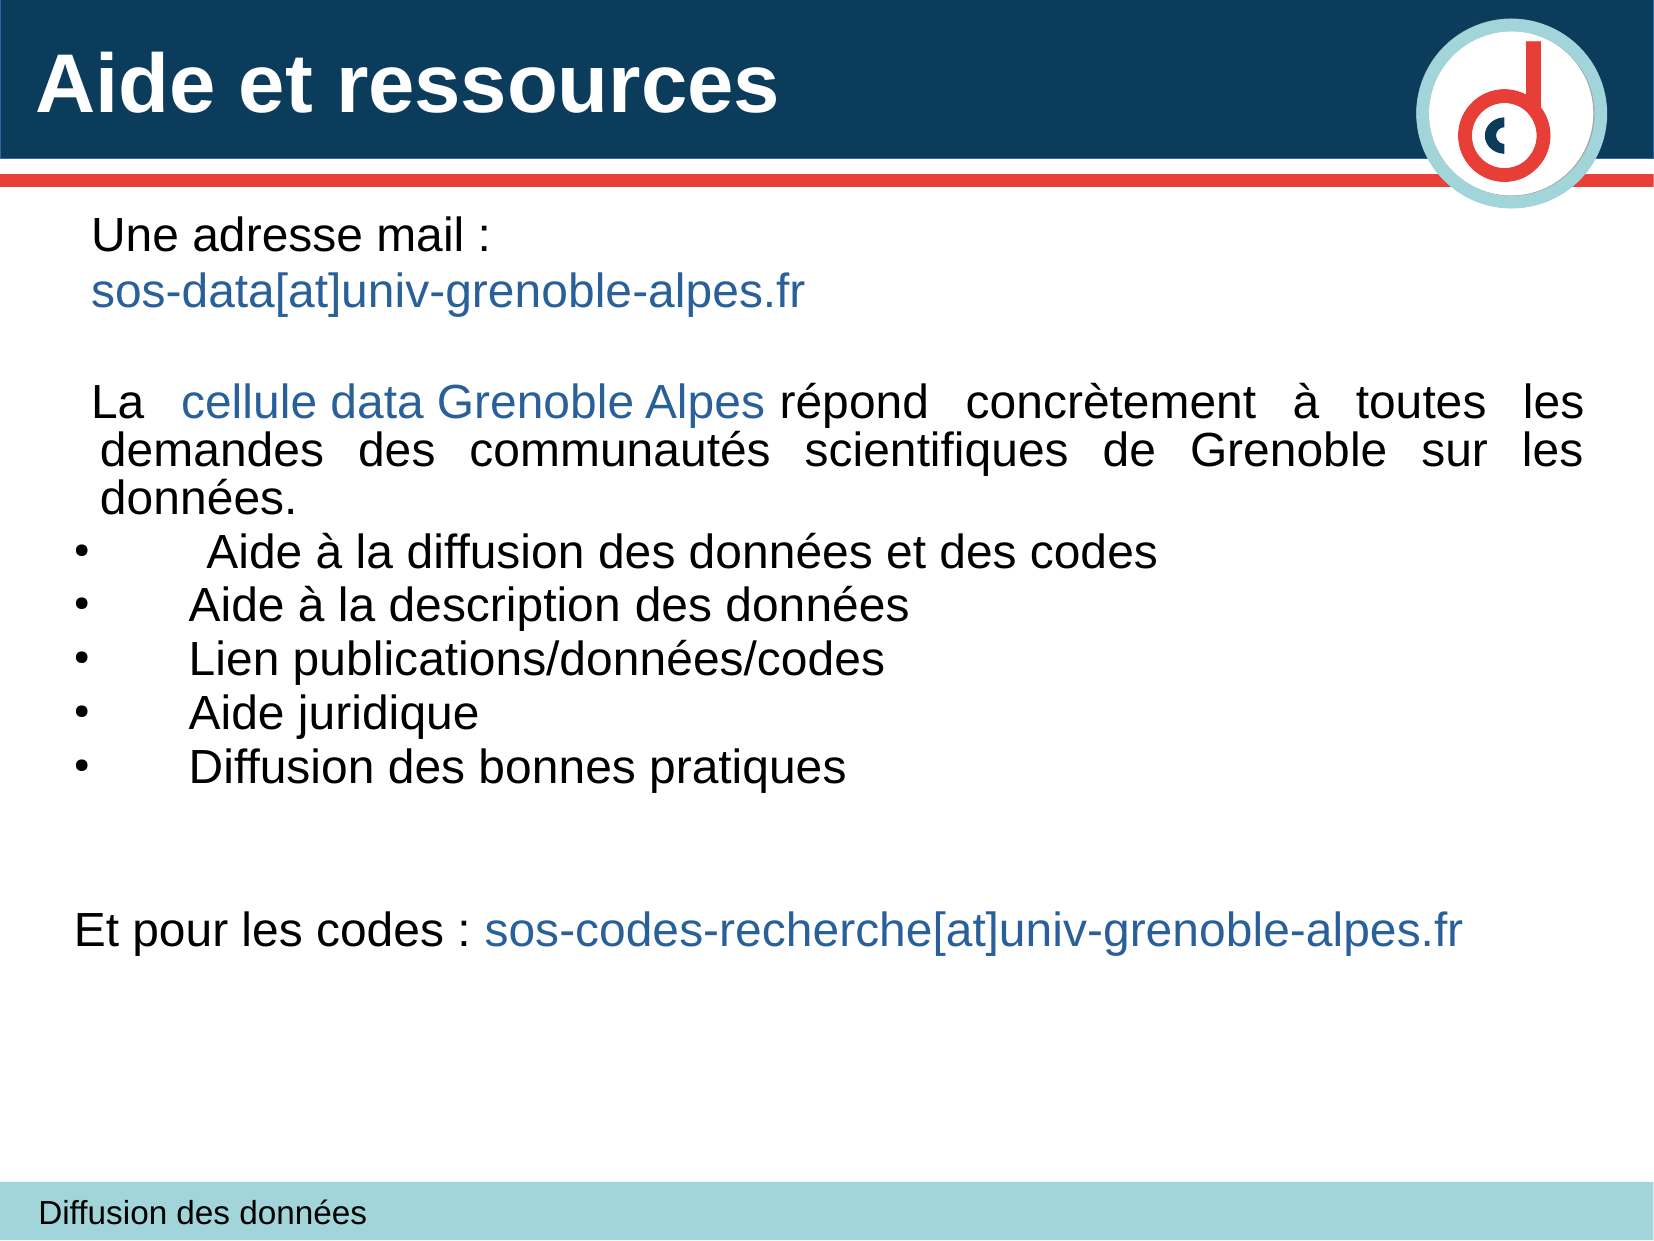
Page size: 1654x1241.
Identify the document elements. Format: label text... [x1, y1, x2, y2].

title Aide et ressources [35, 11, 1430, 159]
text_box Une adresse mail : sos-data[at]univ-grenoble-alpes.fr La cellule data Grenoble Alpes répond concrètement à toutes les demandes des communautés scientifiques de Grenoble sur les données. Aide à la diffusion des données et des codes Aide à la description des données Lien publications/données/codes Aide juridique Diffusion des bonnes pratiques Et pour les codes : sos-codes-recherche[at]univ-grenoble-alpes.fr [59, 205, 1601, 975]
text_box Diffusion des données [23, 1187, 621, 1241]
